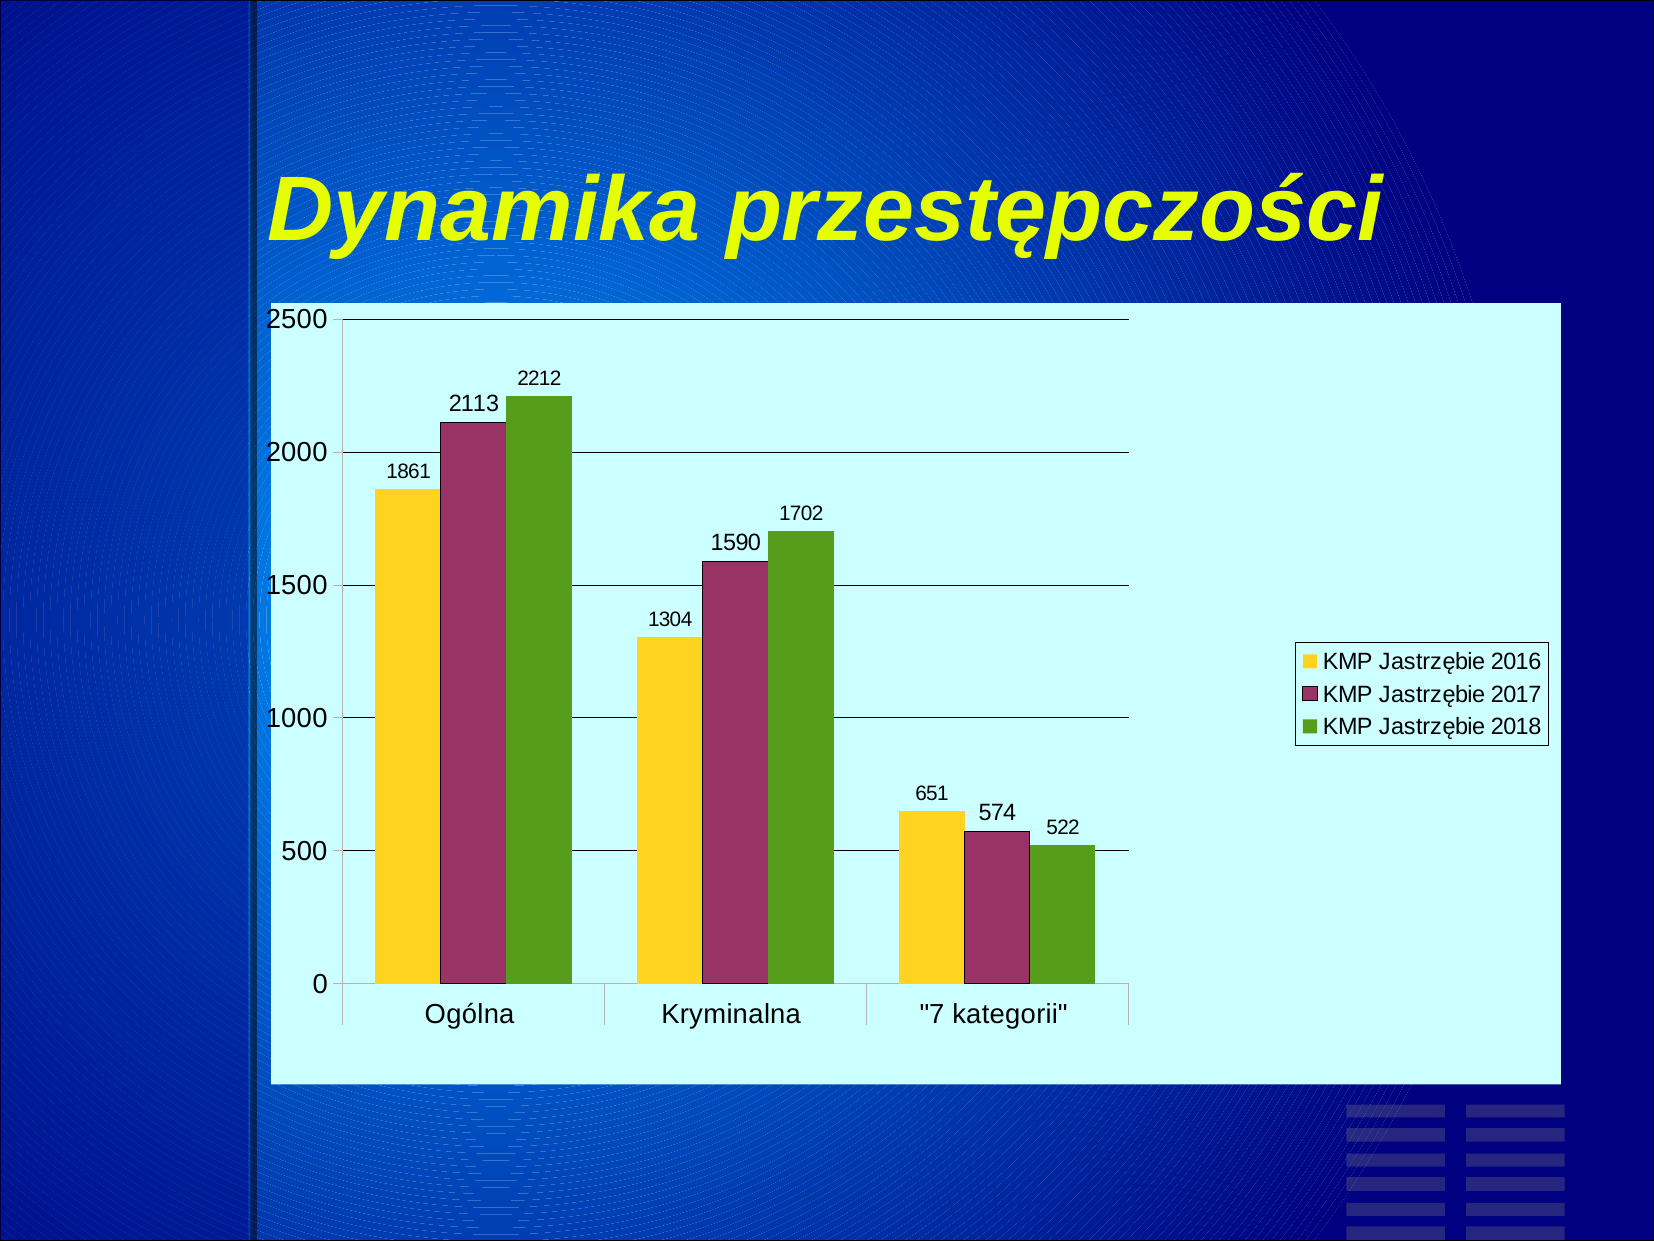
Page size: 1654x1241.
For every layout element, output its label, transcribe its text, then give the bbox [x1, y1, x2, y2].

title Dynamika przestępczości [119, 104, 1533, 313]
chart [265, 303, 1561, 1085]
